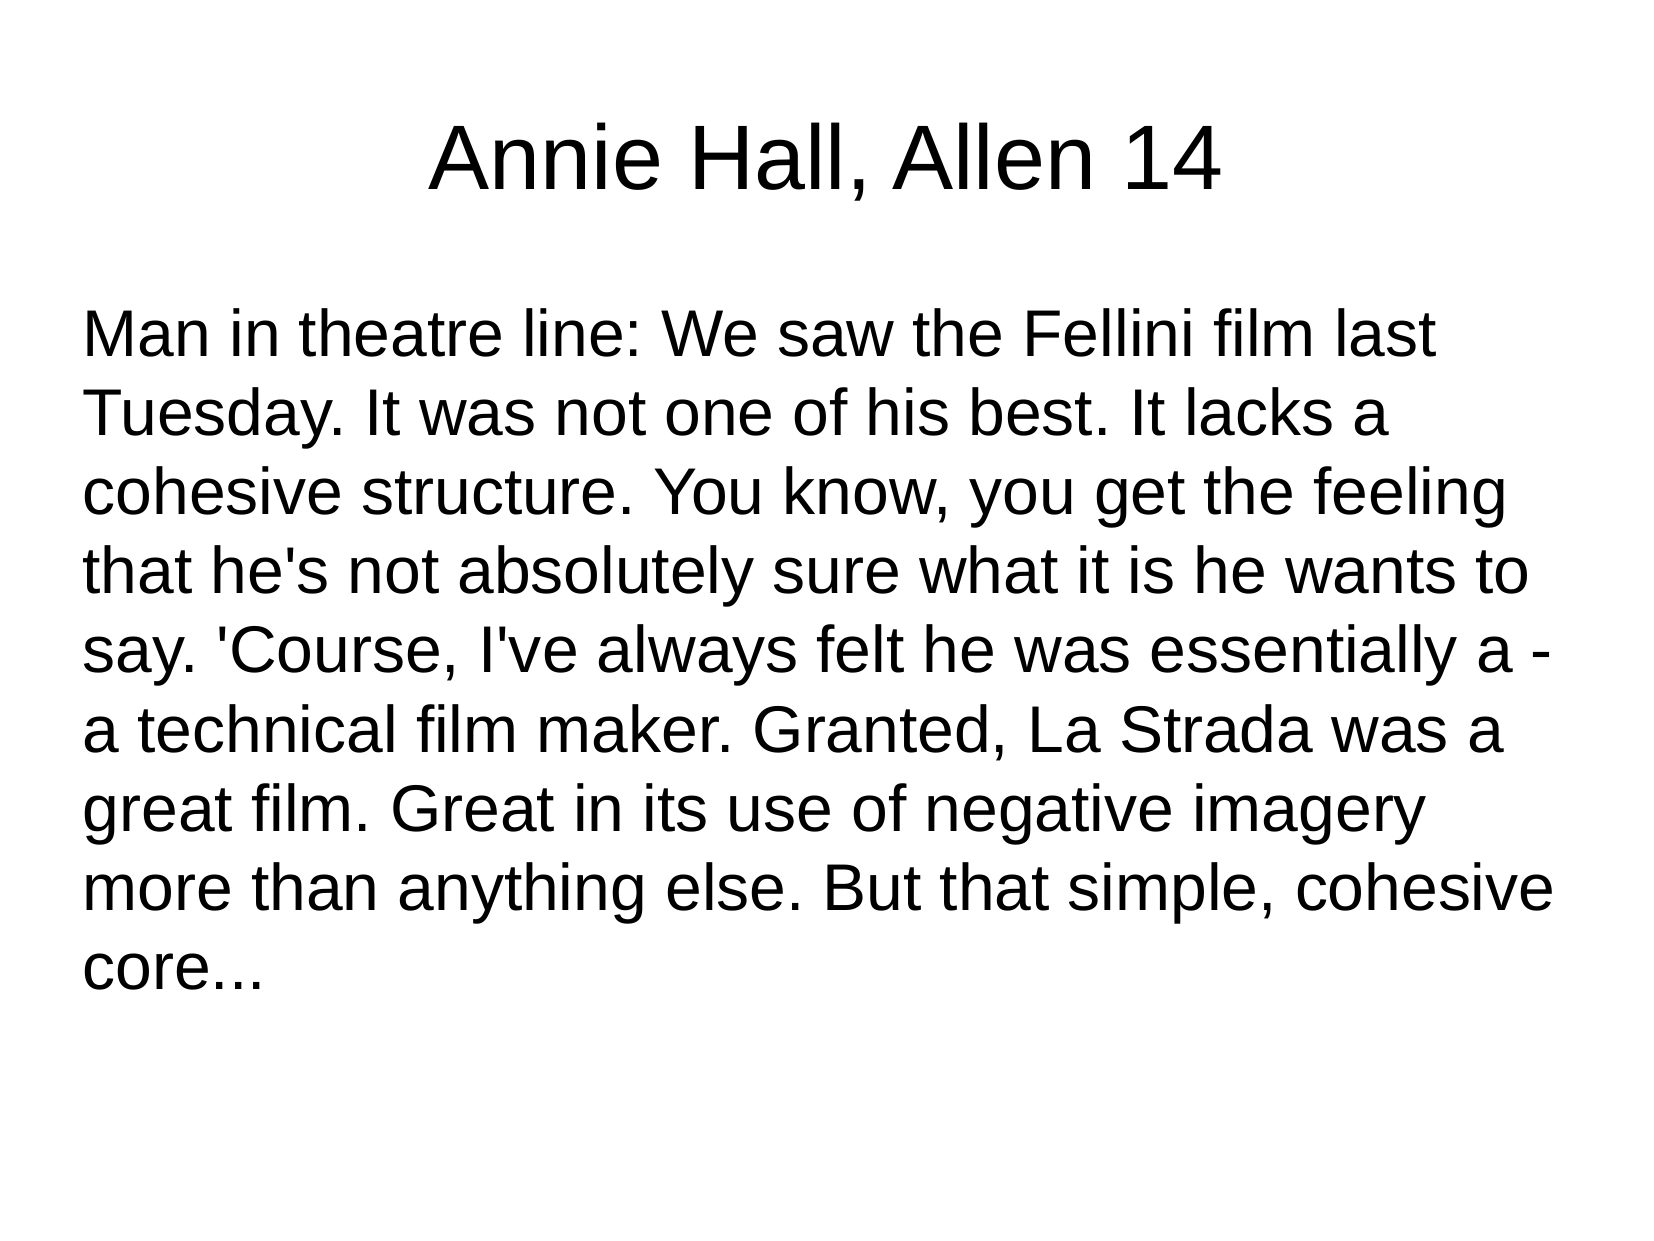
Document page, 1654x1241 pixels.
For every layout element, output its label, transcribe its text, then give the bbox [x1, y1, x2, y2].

title Annie Hall, Allen 14 [82, 49, 1571, 257]
list Man in theatre line: We saw the Fellini film last Tuesday. It was not one of his best. It lacks a cohesive structure. You know, you get the feeling that he's not absolutely sure what it is he wants to say. 'Course, I've always felt he was essentially a - a technical film maker. Granted, La Strada was a great film. Great in its use of negative imagery more than anything else. But that simple, cohesive core... [82, 290, 1571, 1010]
